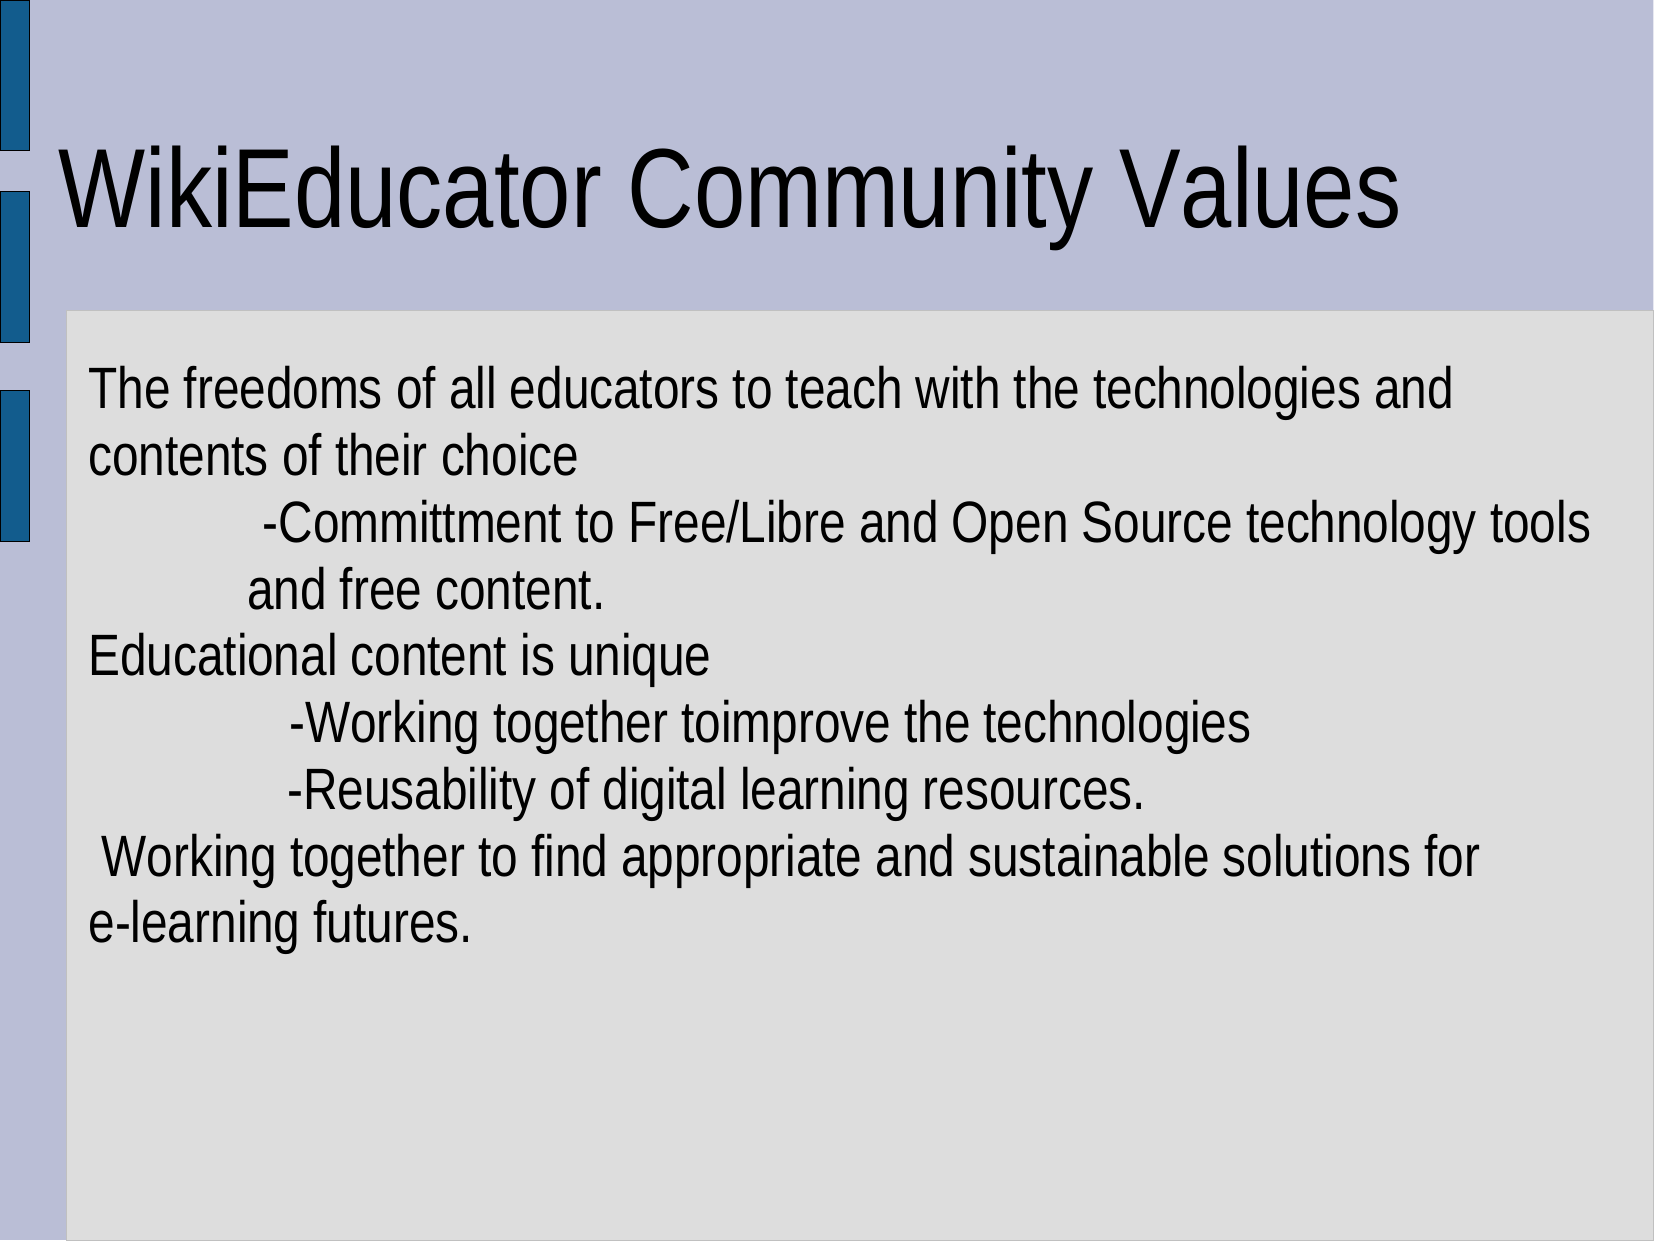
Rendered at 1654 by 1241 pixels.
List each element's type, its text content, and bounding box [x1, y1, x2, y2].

text_box The freedoms of all educators to teach with the technologies and contents of their choice -Committment to Free/Libre and Open Source technology tools and free content. Educational content is unique -Working together toimprove the technologies -Reusability of digital learning resources. Working together to find appropriate and sustainable solutions for e-learning futures. [88, 354, 1632, 951]
text_box WikiEducator Community Values [59, 122, 1625, 250]
